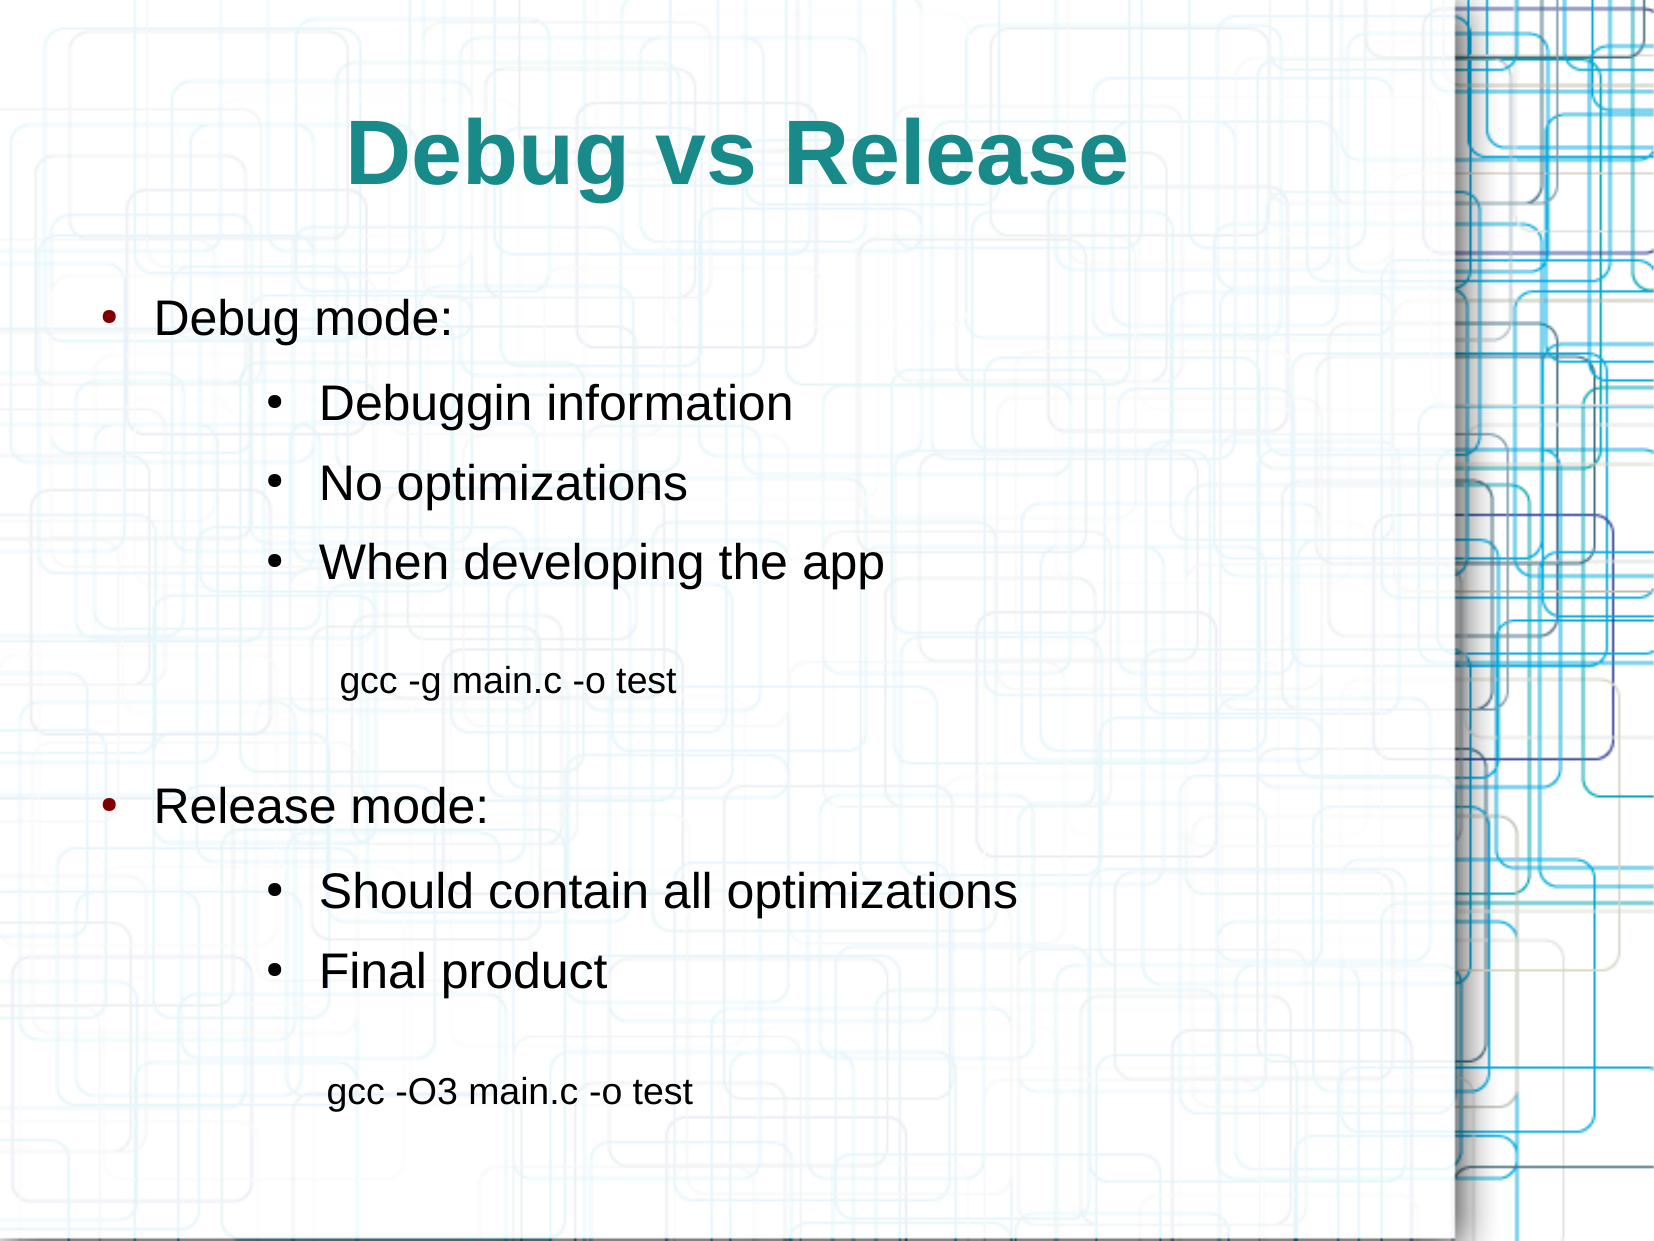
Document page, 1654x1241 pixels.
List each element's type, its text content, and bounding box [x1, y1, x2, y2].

text_box gcc -O3 main.c -o test [311, 1062, 709, 1120]
title Debug vs Release [59, 49, 1418, 257]
list Debug mode: Debuggin information No optimizations When developing the app Release mode: Should contain all optimizations Final product [82, 290, 1418, 1109]
text_box gcc -g main.c -o test [324, 651, 692, 709]
picture [0, 0, 1654, 1241]
